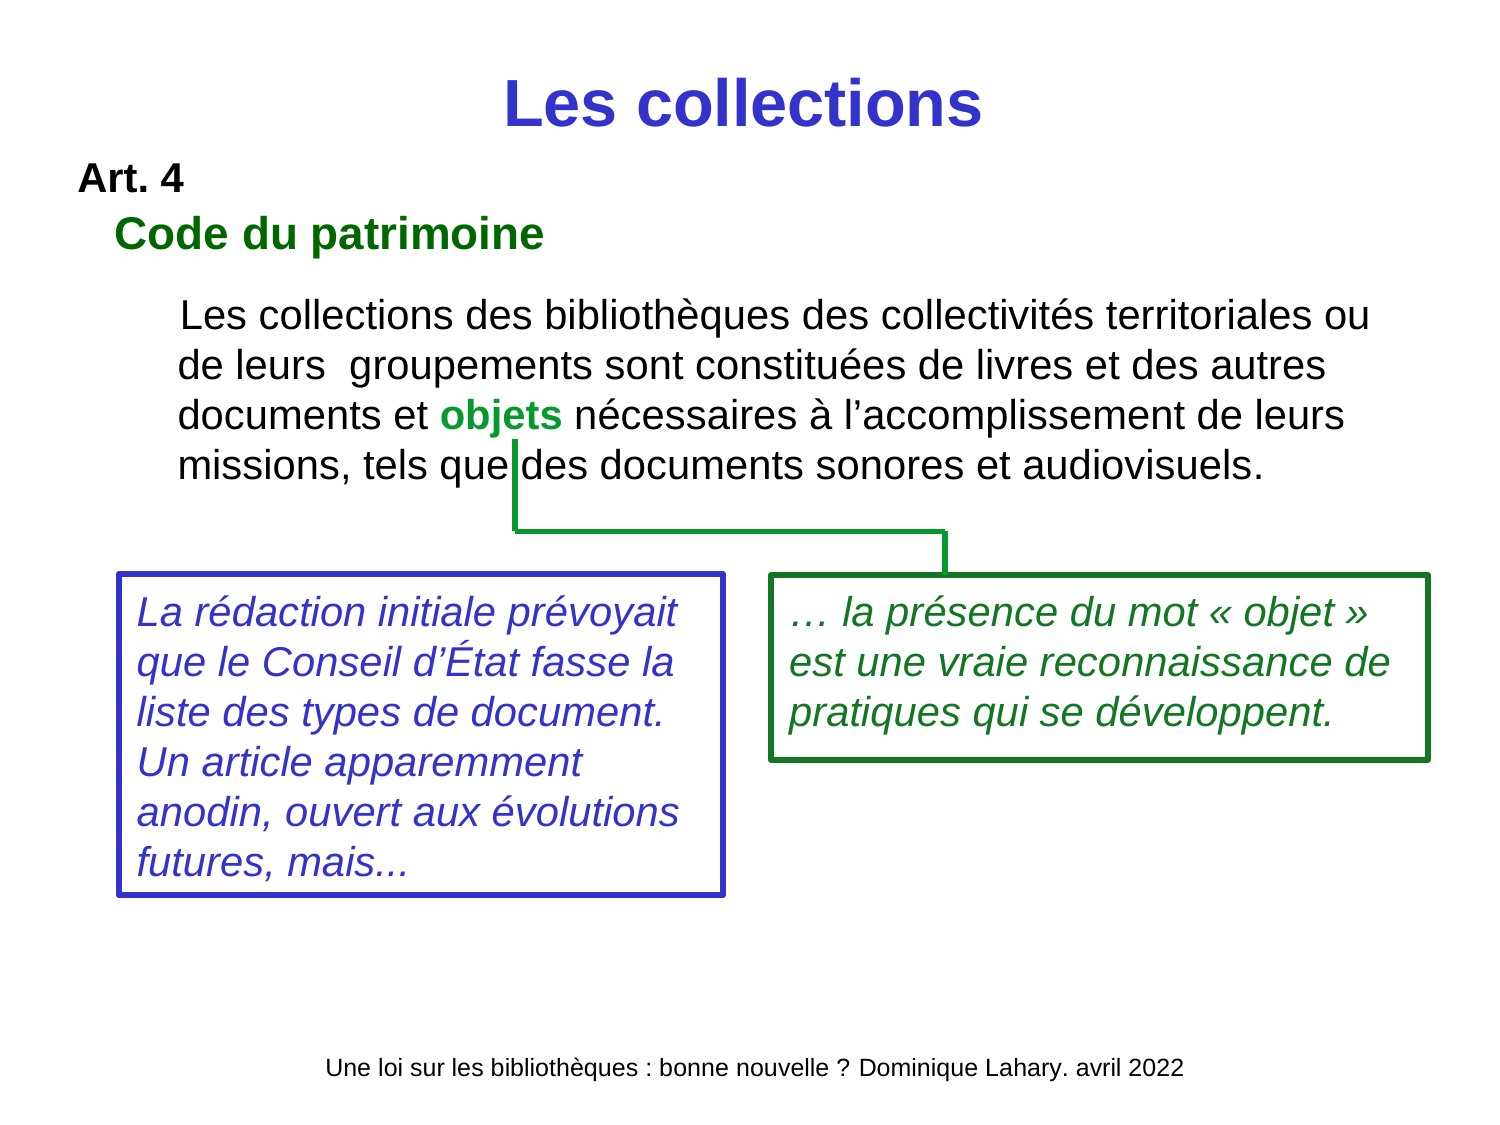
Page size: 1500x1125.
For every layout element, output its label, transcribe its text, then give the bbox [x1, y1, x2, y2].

text_box … la présence du mot « objet » est une vraie reconnaissance de pratiques qui se développent. [771, 574, 1428, 761]
text_box Une loi sur les bibliothèques : bonne nouvelle ? Dominique Lahary. avril 2022 [55, 1044, 1456, 1120]
text_box Art. 4 [62, 143, 294, 259]
text_box Les collections [49, 0, 1438, 200]
text_box Code du patrimoine Les collections des bibliothèques des collectivités territoriales ou de leurs groupements sont constituées de livres et des autres documents et objets nécessaires à l’accomplissement de leurs missions, tels que des documents sonores et audiovisuels. [100, 196, 1400, 496]
text_box La rédaction initiale prévoyait que le Conseil d’État fasse la liste des types de document. Un article apparemment anodin, ouvert aux évolutions futures, mais... [118, 574, 723, 896]
